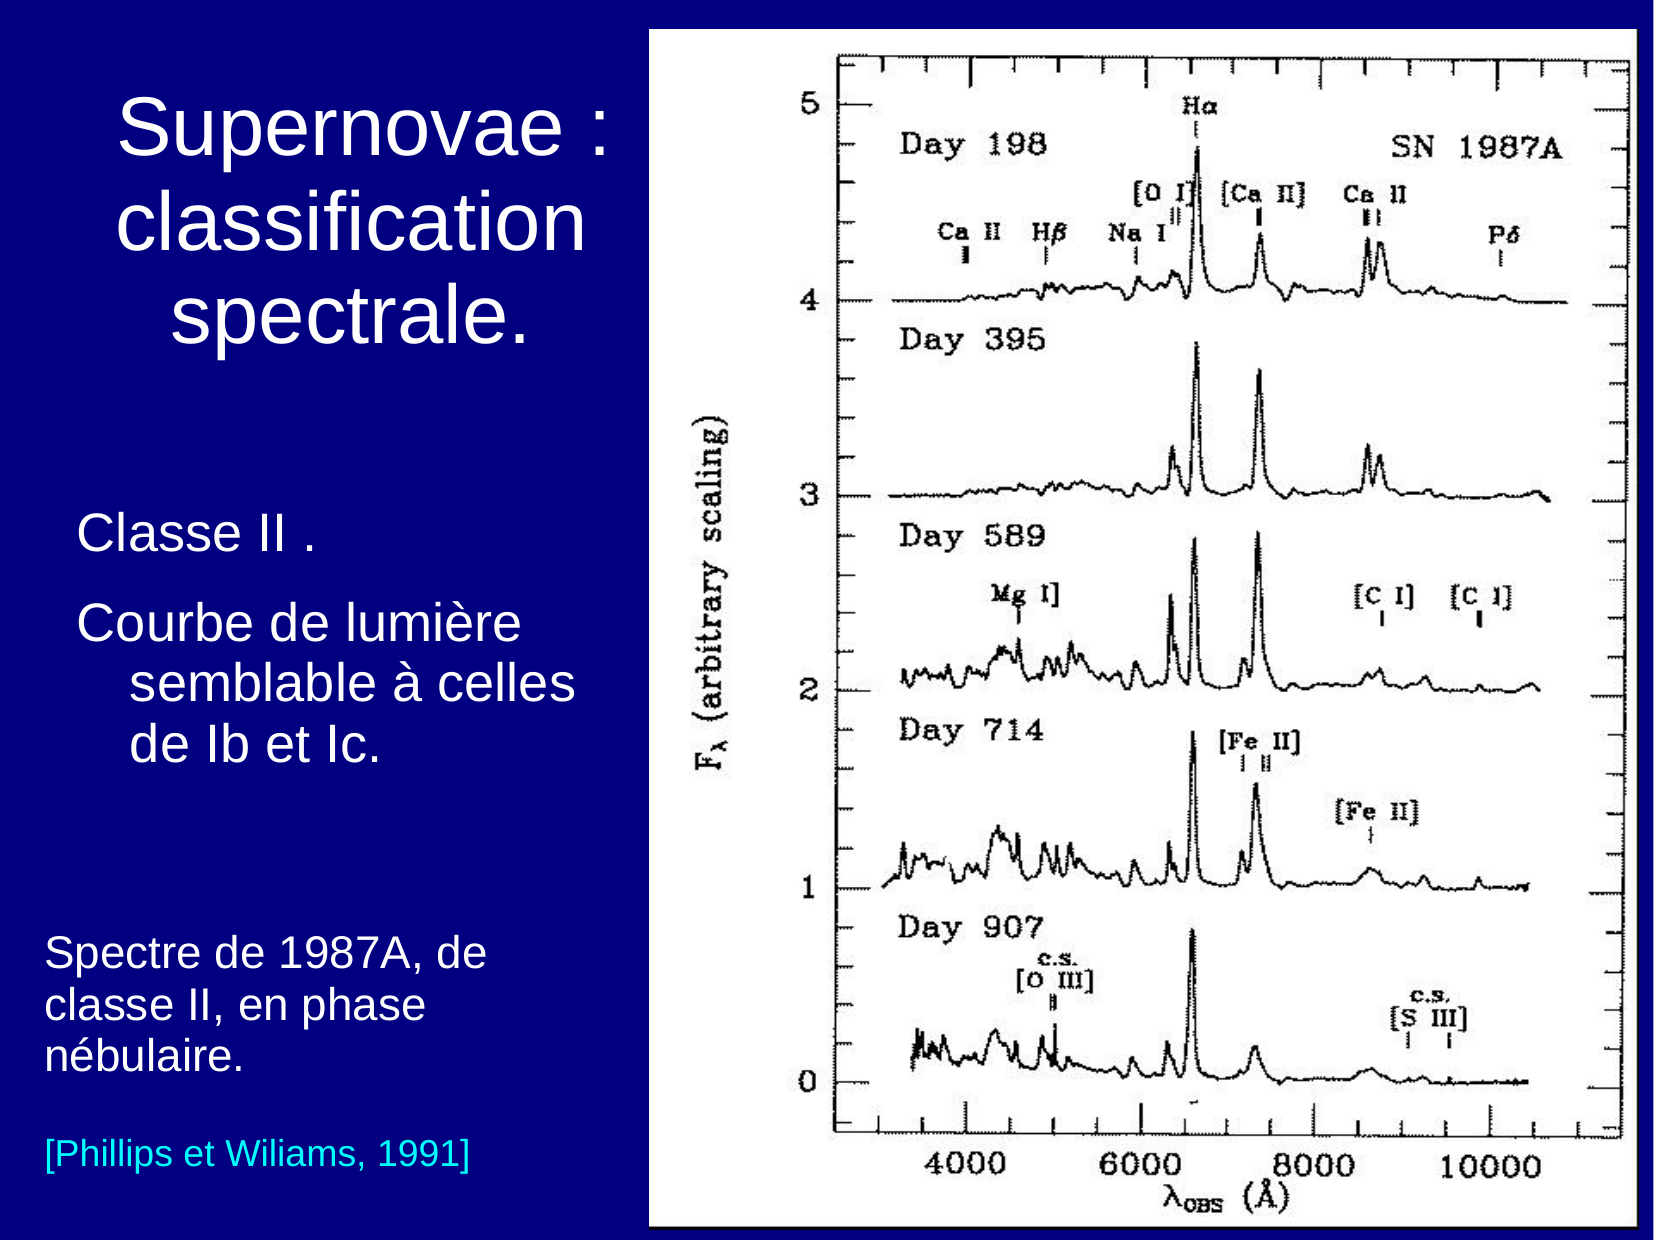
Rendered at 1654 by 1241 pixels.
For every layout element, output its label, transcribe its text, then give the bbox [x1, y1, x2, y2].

title Supernovae : classification spectrale. [82, 49, 621, 384]
list Classe II . Courbe de lumière semblable à celles de Ib et Ic. [59, 501, 610, 920]
text_box Spectre de 1987A, de classe II, en phase nébulaire. [Phillips et Wiliams, 1991] [29, 920, 633, 1182]
picture [649, 29, 1639, 1230]
